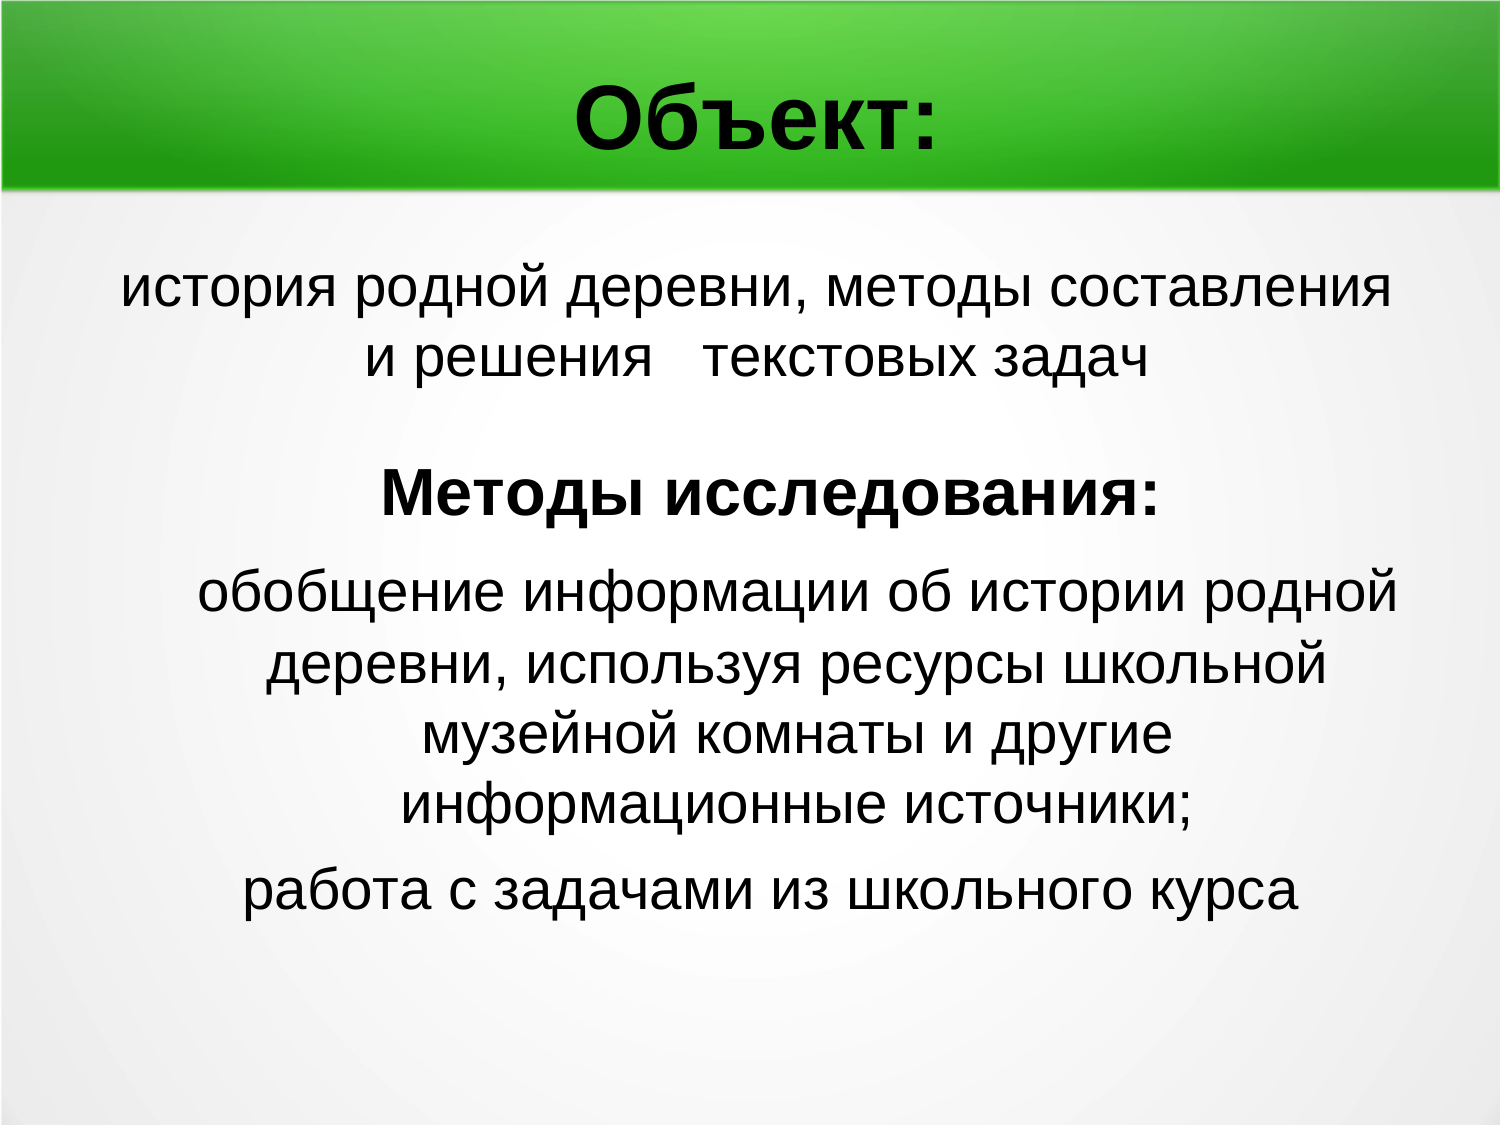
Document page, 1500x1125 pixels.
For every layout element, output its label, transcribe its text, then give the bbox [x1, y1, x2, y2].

picture [0, 0, 1500, 1125]
text_box Методы исследования: обобщение информации об истории родной деревни, используя ресурсы школьной музейной комнаты и другие информационные источники; работа с задачами из школьного курса [122, 344, 1418, 1052]
text_box Объект: история родной деревни, методы составления и решения текстовых задач [82, 47, 1433, 320]
